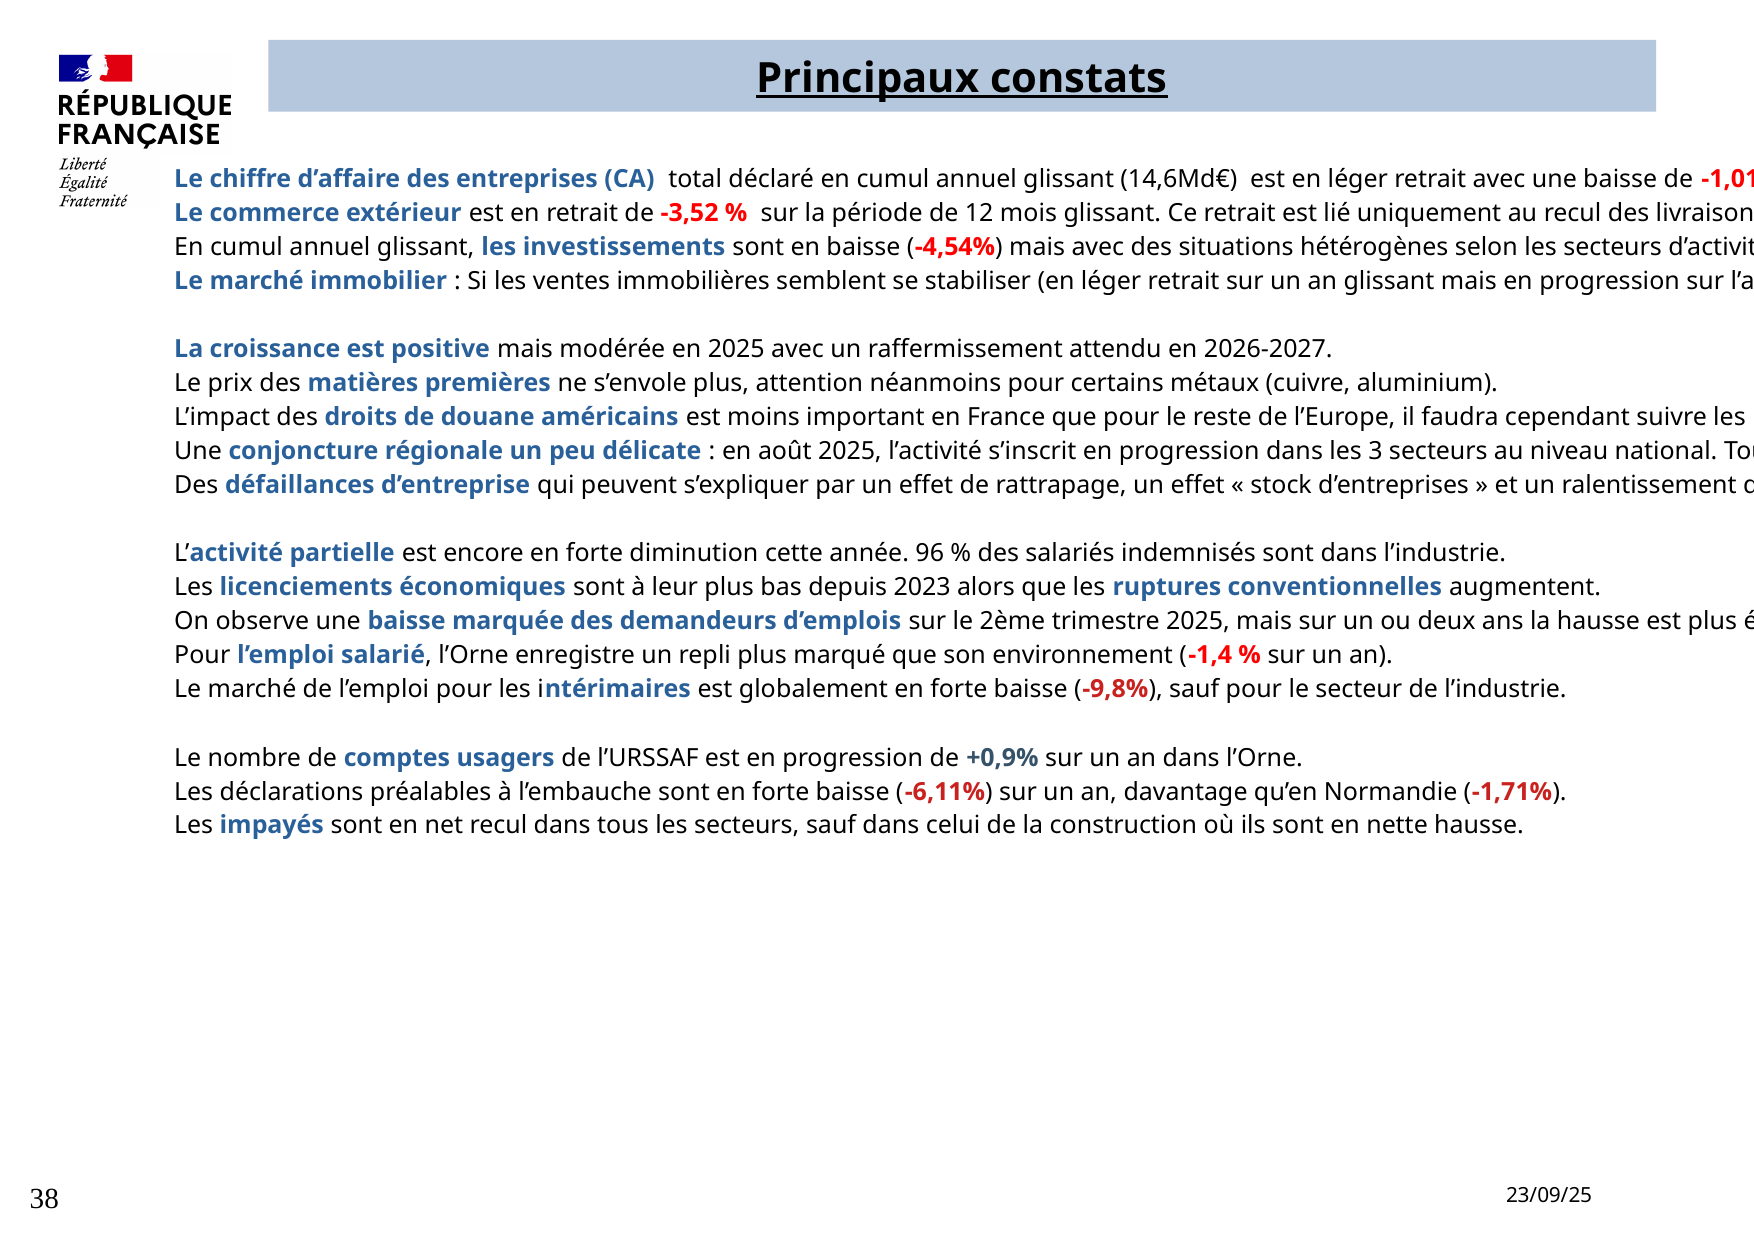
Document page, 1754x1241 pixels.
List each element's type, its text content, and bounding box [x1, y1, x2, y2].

text_box [29, 1179, 173, 1211]
text_box Le chiffre d’affaire des entreprises (CA) total déclaré en cumul annuel glissant (14,6Md€) est en léger retrait avec une baisse de -1,01 %. Le commerce extérieur est en retrait de -3,52 % sur la période de 12 mois glissant. Ce retrait est lié uniquement au recul des livraisons intracommunautaires (-8,84%), les exportations étant en hausse de +2,81%. En cumul annuel glissant, les investissements sont en baisse (-4,54%) mais avec des situations hétérogènes selon les secteurs d’activité : progression de + 7,52 % dans le secteur de l’industrie, de +1,28 % dans le secteur de l’agriculture, mais est en retrait de -12,85 % dans le secteur de la construction et de -35,56 % dans le secteur du commerce. Le marché immobilier : Si les ventes immobilières semblent se stabiliser (en léger retrait sur un an glissant mais en progression sur l’année 2025), les permis de construire sont en forte hausse. La croissance est positive mais modérée en 2025 avec un raffermissement attendu en 2026-2027. Le prix des matières premières ne s’envole plus, attention néanmoins pour certains métaux (cuivre, aluminium). L’impact des droits de douane américains est moins important en France que pour le reste de l’Europe, il faudra cependant suivre les réorientations des exportations chinoises. Une conjoncture régionale un peu délicate : en août 2025, l’activité s’inscrit en progression dans les 3 secteurs au niveau national. Toutefois, en Normandie, la production industrielle se stabilise tandis que celle dans les services marchands et le bâtiment est en léger retrait. Des défaillances d’entreprise qui peuvent s’expliquer par un effet de rattrapage, un effet « stock d’entreprises » et un ralentissement de l’activité économique dans un climat d’incertitude. L’activité partielle est encore en forte diminution cette année. 96 % des salariés indemnisés sont dans l’industrie. Les licenciements économiques sont à leur plus bas depuis 2023 alors que les ruptures conventionnelles augmentent. On observe une baisse marquée des demandeurs d’emplois sur le 2ème trimestre 2025, mais sur un ou deux ans la hausse est plus élevée que dans la moyenne régionale, et ce pour toutes les catégories. Le taux de chômage reste néanmoins toujours inférieur à celui du niveau national (7,2 % contre 7,5%) , égal au niveau régional. Pour l’emploi salarié, l’Orne enregistre un repli plus marqué que son environnement (-1,4 % sur un an). Le marché de l’emploi pour les intérimaires est globalement en forte baisse (-9,8%), sauf pour le secteur de l’industrie. Le nombre de comptes usagers de l’URSSAF est en progression de +0,9% sur un an dans l’Orne. Les déclarations préalables à l’embauche sont en forte baisse (-6,11%) sur un an, davantage qu’en Normandie (-1,71%). Les impayés sont en net recul dans tous les secteurs, sauf dans celui de la construction où ils sont en nette hausse. [159, 153, 1648, 1158]
text_box Principaux constats [268, 39, 1657, 106]
